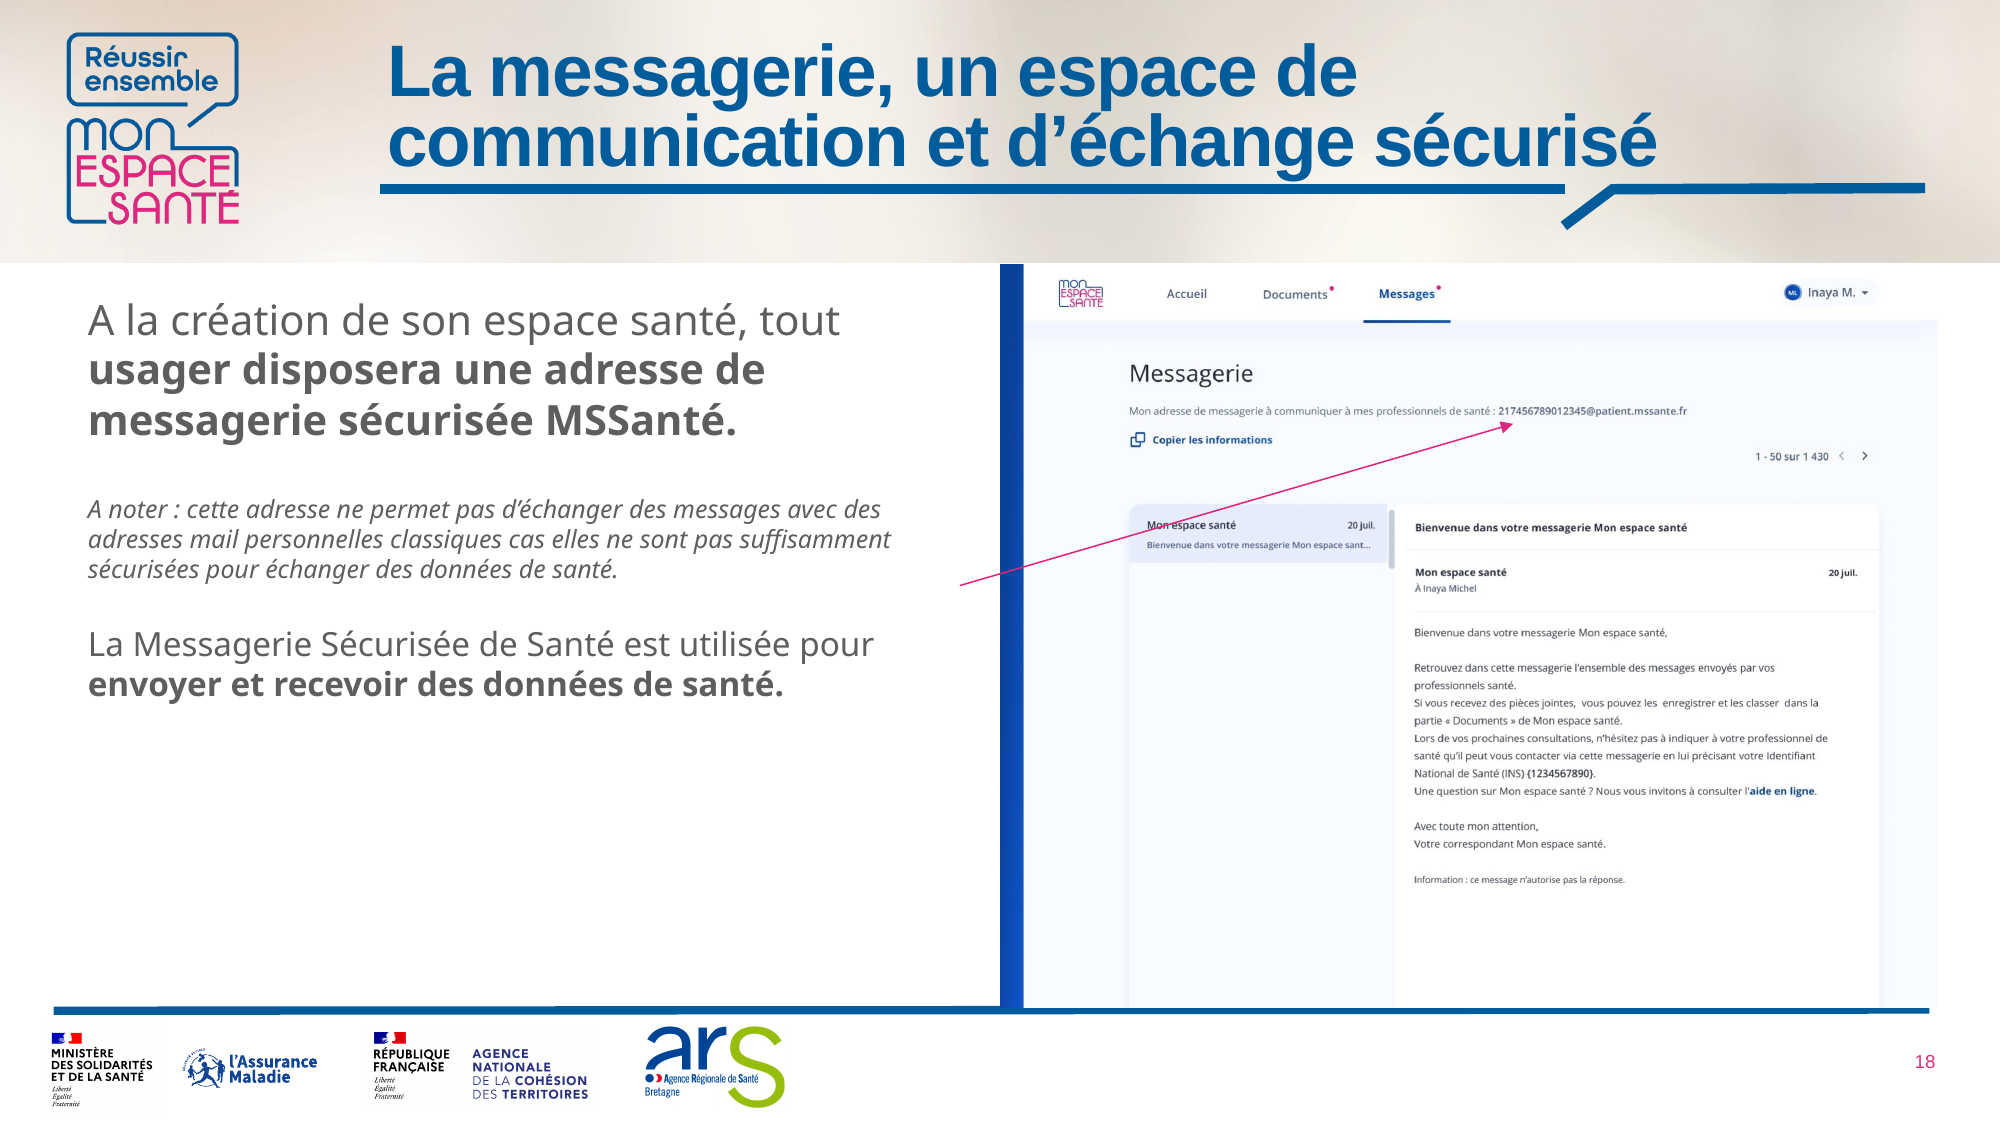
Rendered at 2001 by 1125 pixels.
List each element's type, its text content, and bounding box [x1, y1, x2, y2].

picture [41, 1022, 163, 1117]
picture [0, 0, 2000, 263]
text_box A la création de son espace santé, tout usager disposera une adresse de messagerie sécurisée MSSanté. A noter : cette adresse ne permet pas d’échanger des messages avec des adresses mail personnelles classiques cas elles ne sont pas suffisamment sécurisées pour échanger des données de santé. La Messagerie Sécurisée de Santé est utilisée pour envoyer et recevoir des données de santé. [72, 285, 960, 791]
picture [364, 1028, 600, 1108]
title La messagerie, un espace de communication et d’échange sécurisé [379, 2, 1713, 189]
picture [1000, 264, 1938, 1008]
picture [645, 1026, 785, 1108]
